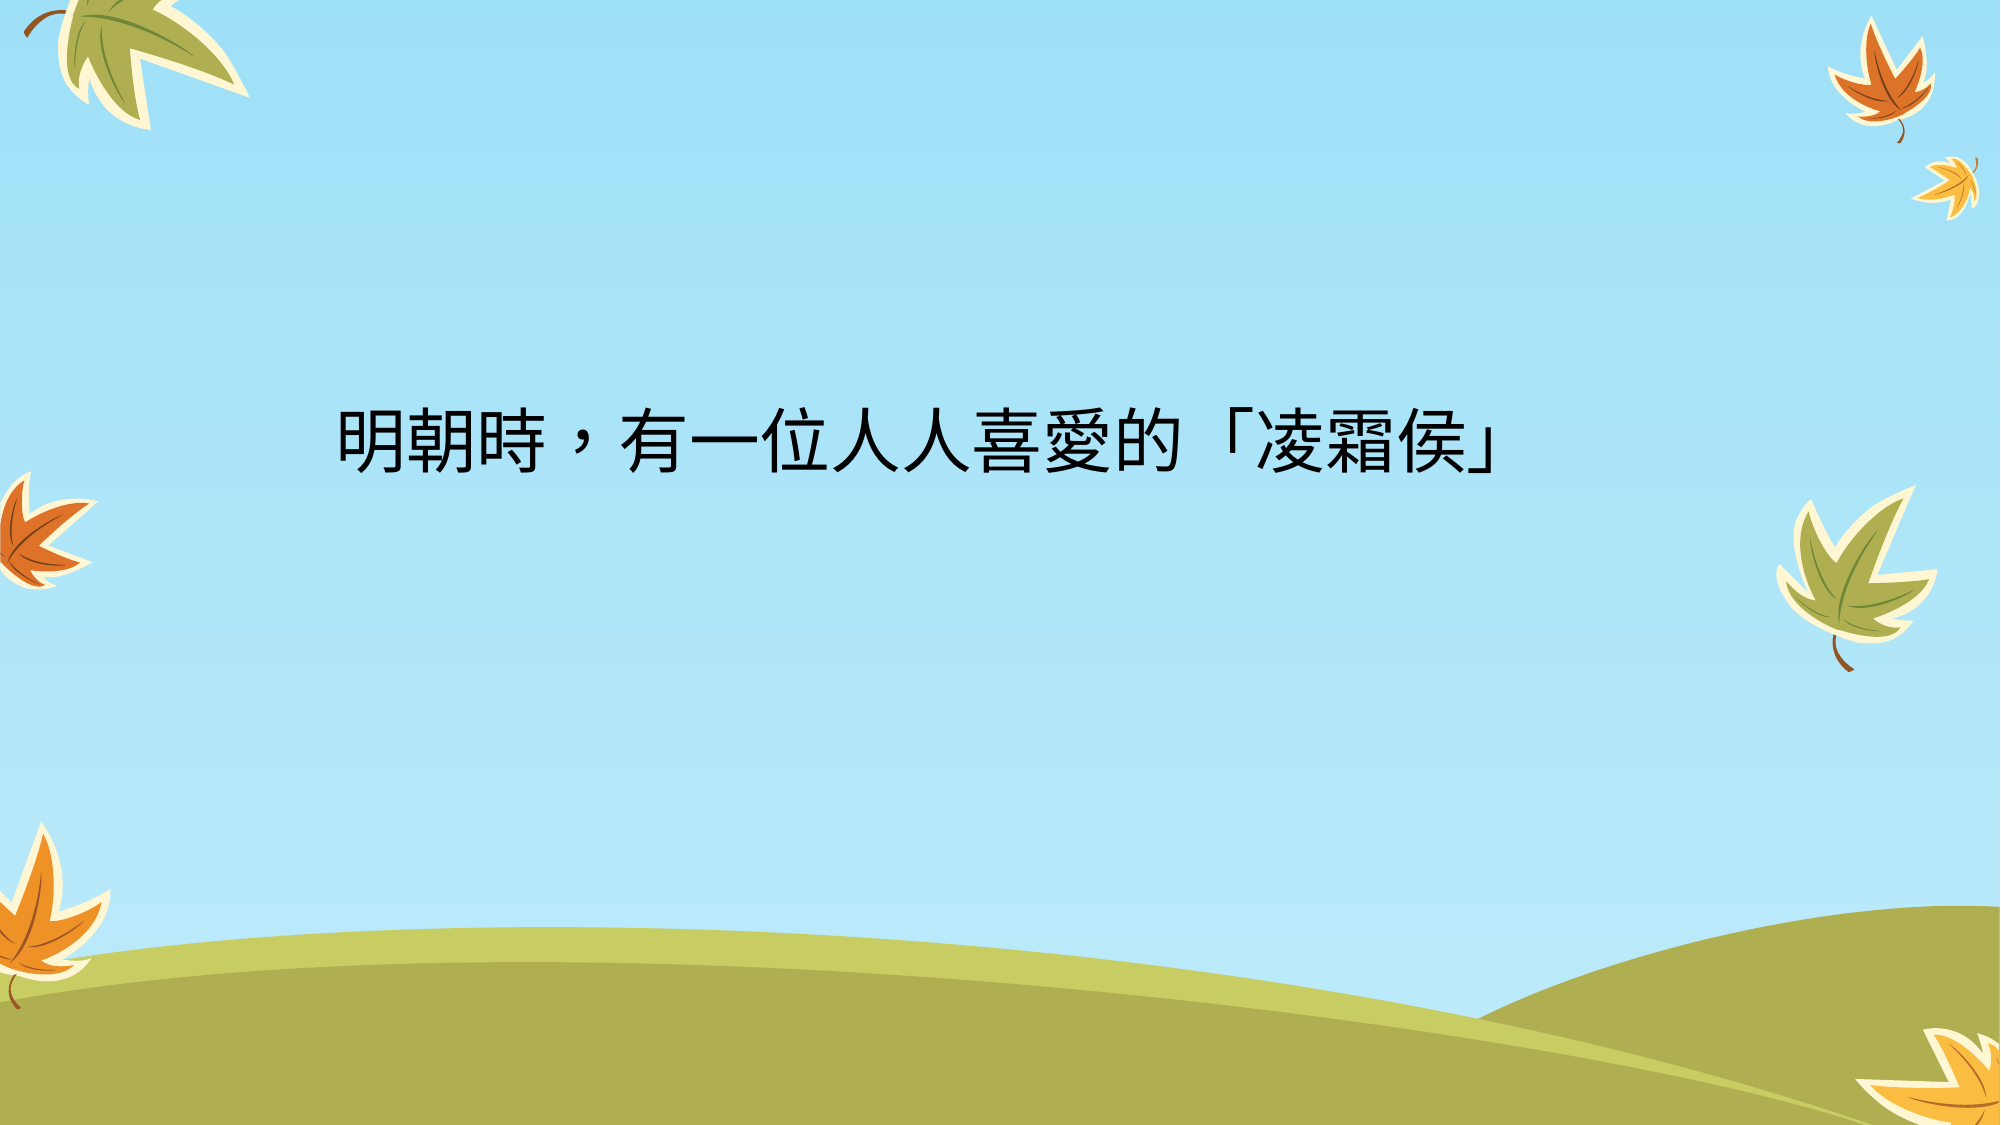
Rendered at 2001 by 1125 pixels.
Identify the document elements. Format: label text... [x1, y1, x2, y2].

title 明朝時，有一位人人喜愛的「凌霜侯」 [320, 291, 1819, 494]
